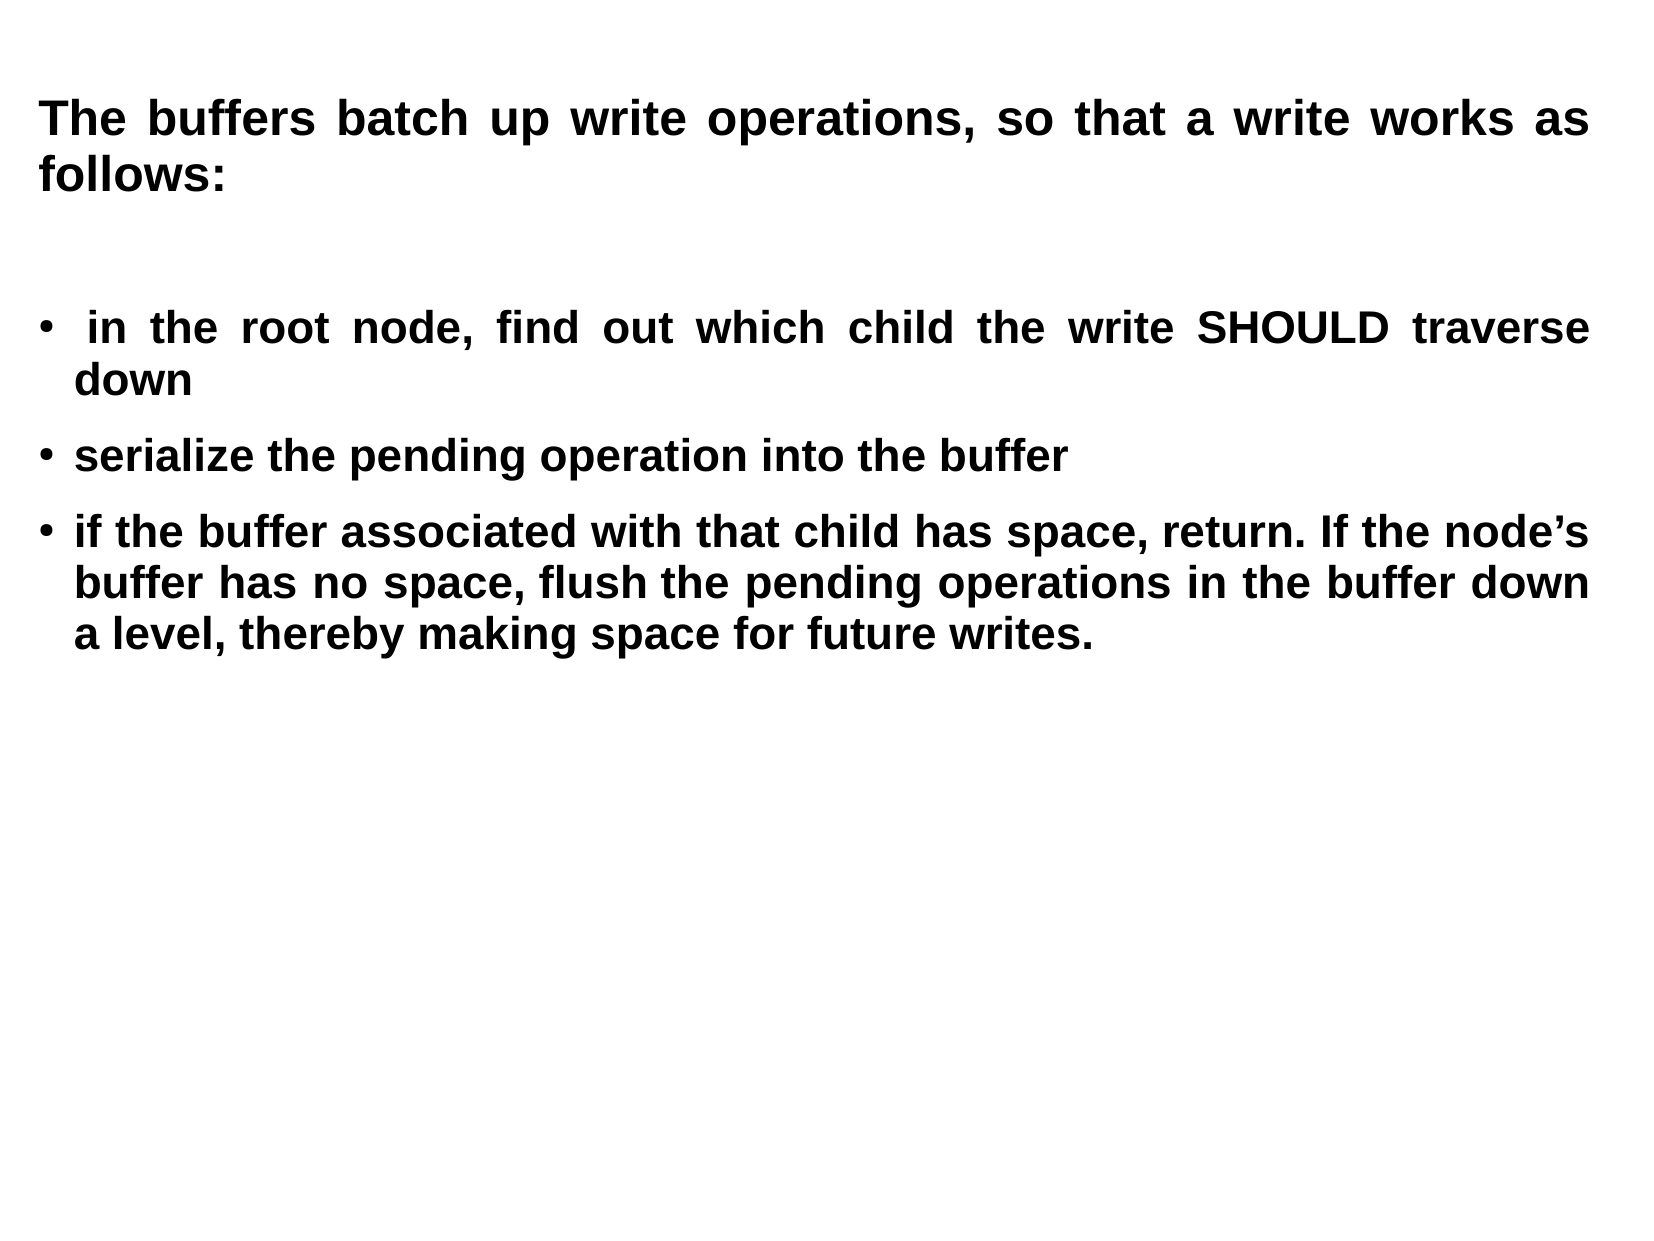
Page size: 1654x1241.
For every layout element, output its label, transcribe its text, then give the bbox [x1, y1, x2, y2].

text_box The buffers batch up write operations, so that a write works as follows: in the root node, find out which child the write SHOULD traverse down serialize the pending operation into the buffer if the buffer associated with that child has space, return. If the node’s buffer has no space, flush the pending operations in the buffer down a level, thereby making space for future writes. [23, 82, 1607, 1158]
